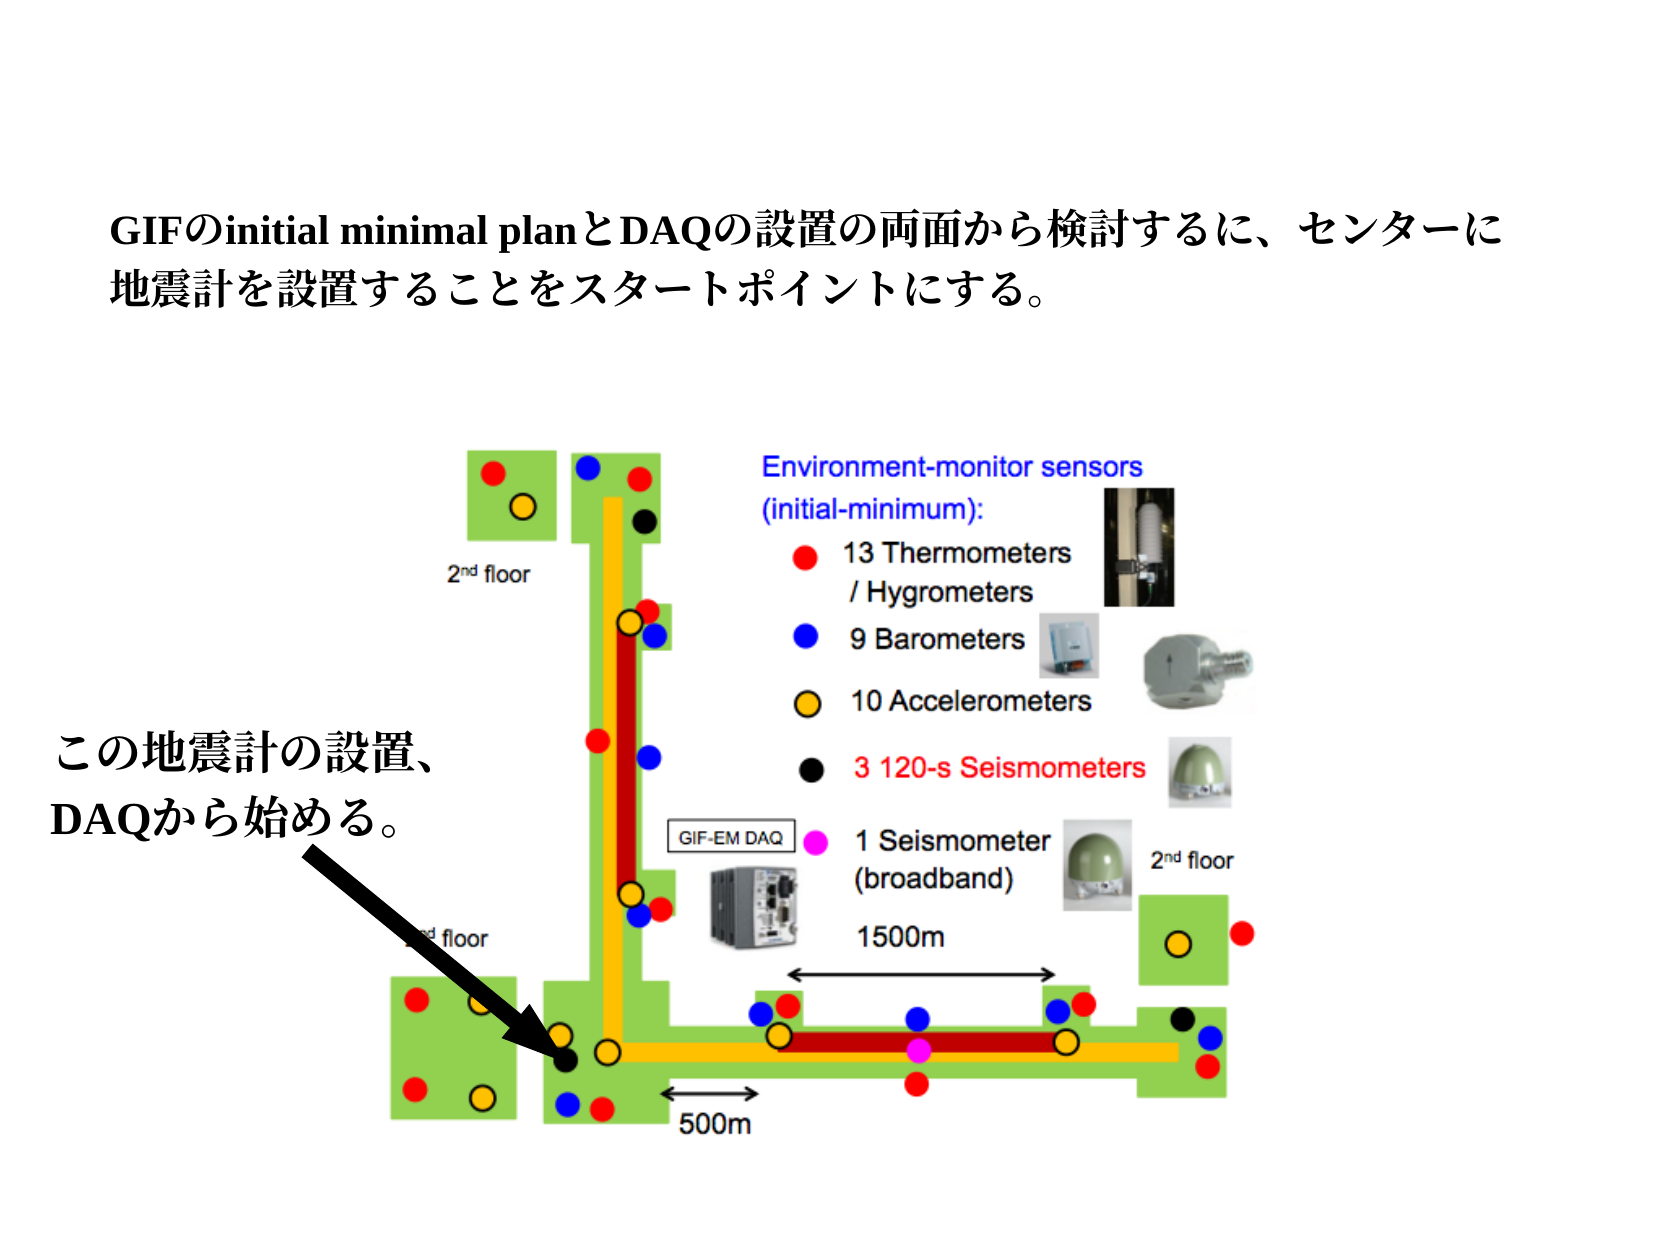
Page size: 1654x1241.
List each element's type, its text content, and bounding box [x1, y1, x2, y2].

picture [354, 816, 368, 831]
picture [354, 433, 1280, 1170]
text_box この地震計の設置、DAQから始める。 [35, 709, 497, 815]
text_box GIFのinitial minimal planとDAQの設置の両面から検討するに、センターに地震計を設置することをスタートポイントにする。 [94, 188, 1560, 382]
